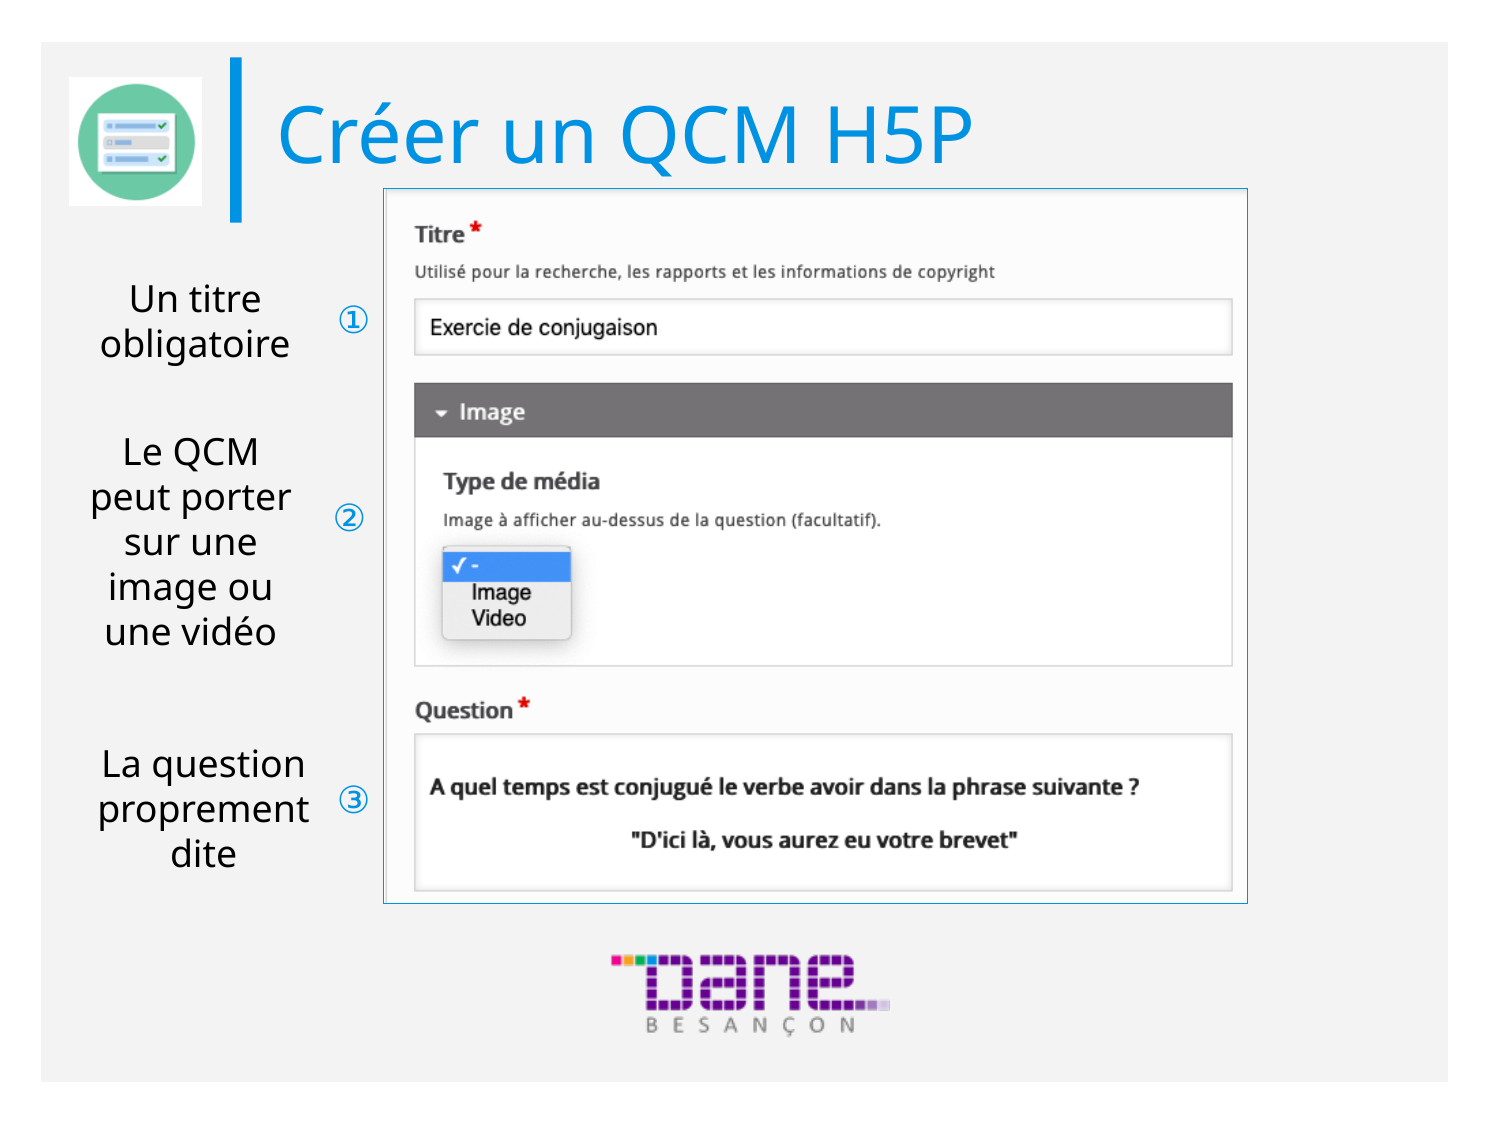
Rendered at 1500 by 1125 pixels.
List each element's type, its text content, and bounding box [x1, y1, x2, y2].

text_box Créer un QCM H5P [261, 77, 1119, 199]
text_box ③ [326, 768, 386, 829]
picture [0, 0, 1500, 1125]
text_box Un titre obligatoire [73, 267, 317, 392]
text_box ② [317, 486, 382, 547]
text_box ① [322, 288, 386, 349]
text_box [230, 57, 242, 223]
text_box La question proprement dite [82, 732, 326, 904]
text_box Le QCM peut porter sur une image ou une vidéo [69, 420, 313, 654]
